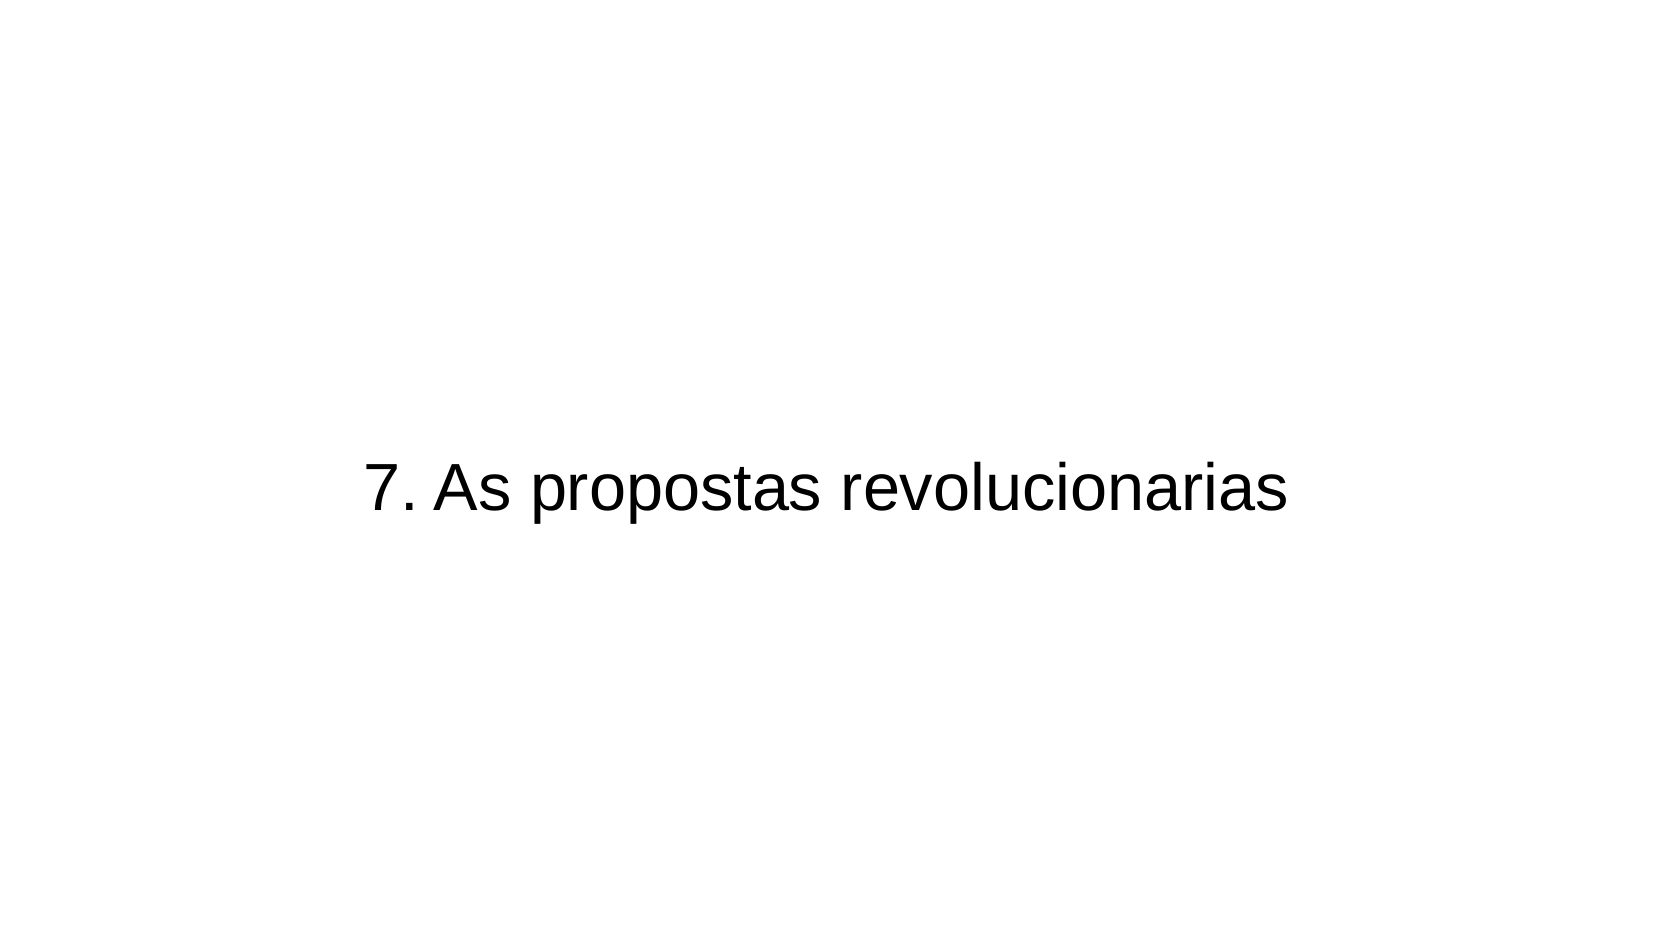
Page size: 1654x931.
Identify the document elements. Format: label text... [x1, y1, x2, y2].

subtitle 7. As propostas revolucionarias [82, 217, 1571, 758]
